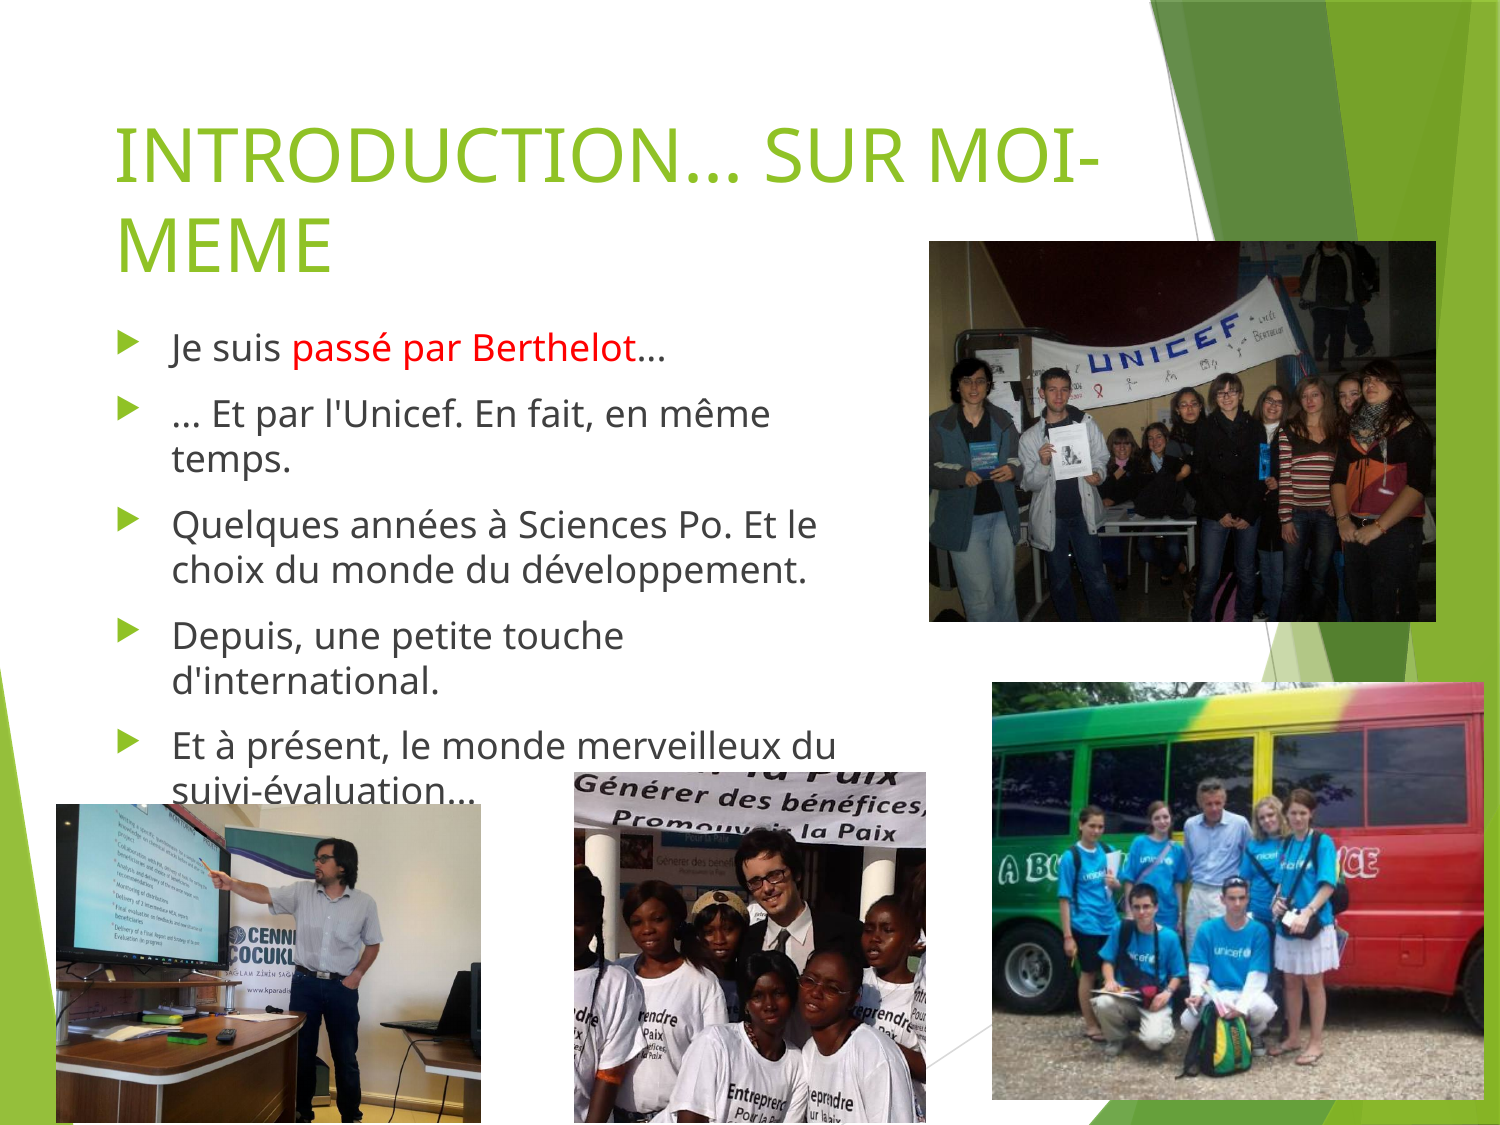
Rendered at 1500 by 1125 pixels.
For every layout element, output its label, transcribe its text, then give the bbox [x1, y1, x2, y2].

picture [929, 241, 1436, 622]
picture [56, 804, 481, 1123]
list Je suis passé par Berthelot... ... Et par l'Unicef. En fait, en même temps. Quelques années à Sciences Po. Et le choix du monde du développement. Depuis, une petite touche d'international. Et à présent, le monde merveilleux du suivi-évaluation... [99, 316, 900, 954]
picture [574, 772, 926, 1123]
title INTRODUCTION... SUR MOI-MEME [99, 99, 1142, 317]
picture [992, 682, 1484, 1100]
